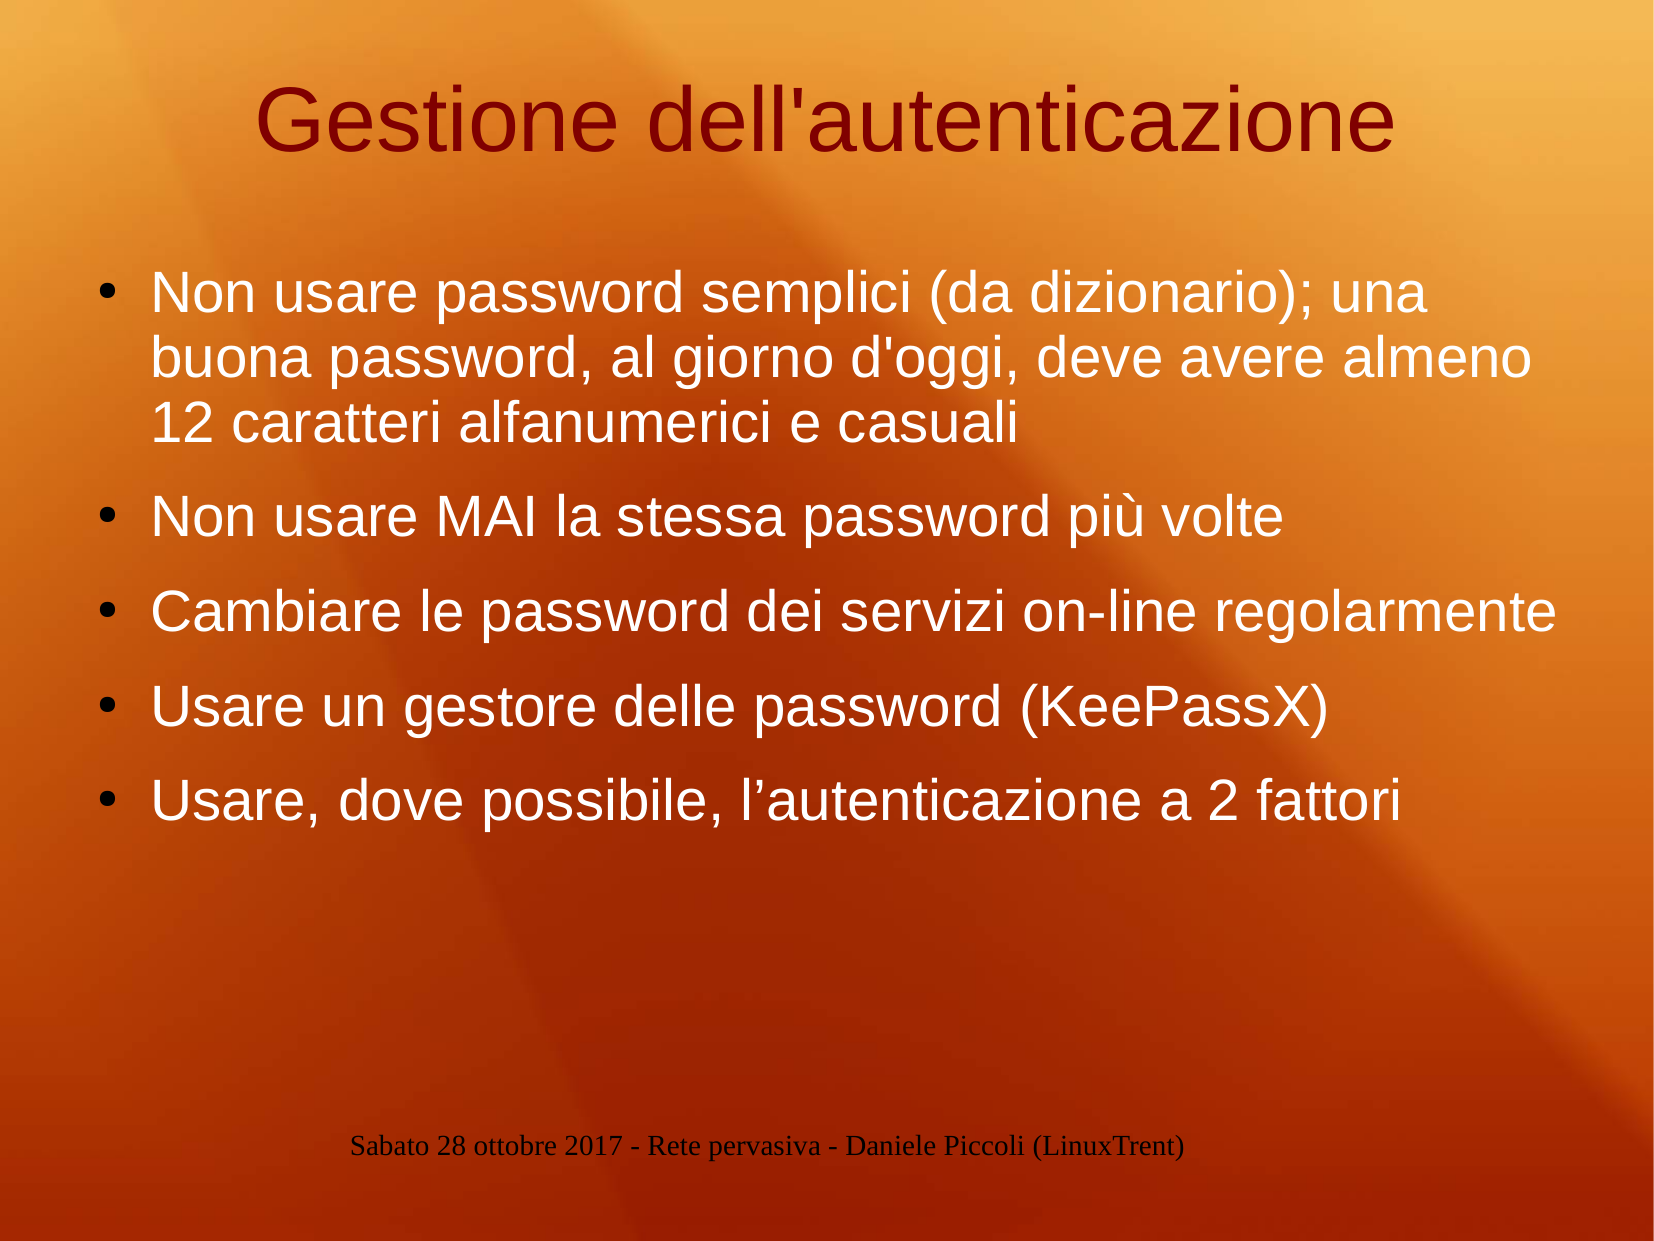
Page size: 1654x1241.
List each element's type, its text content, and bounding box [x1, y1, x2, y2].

list Non usare password semplici (da dizionario); una buona password, al giorno d'oggi, deve avere almeno 12 caratteri alfanumerici e casuali Non usare MAI la stessa password più volte Cambiare le password dei servizi on-line regolarmente Usare un gestore delle password (KeePassX) Usare, dove possibile, l’autenticazione a 2 fattori [79, 259, 1568, 1054]
picture [0, 0, 1654, 1241]
title Gestione dell'autenticazione [82, 38, 1571, 201]
